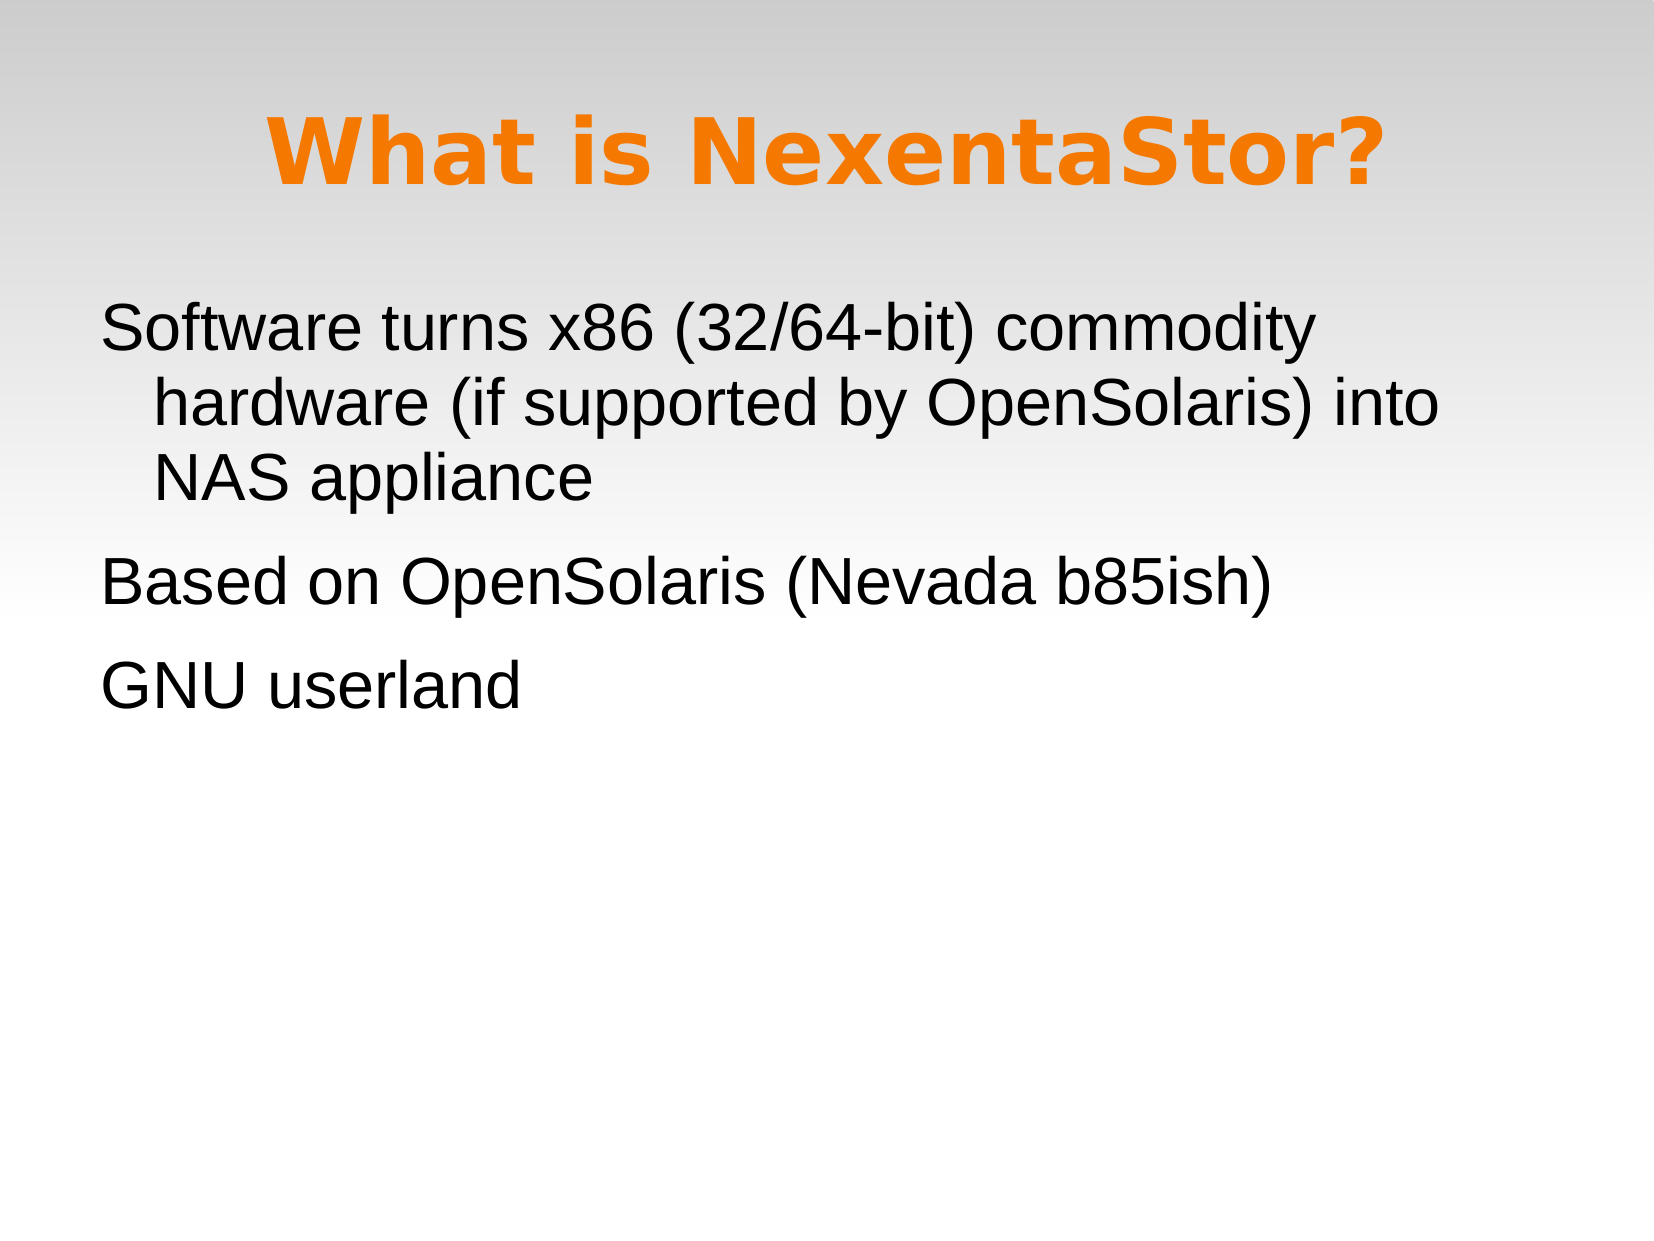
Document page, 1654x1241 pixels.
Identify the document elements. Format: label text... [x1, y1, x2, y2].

list Software turns x86 (32/64-bit) commodity hardware (if supported by OpenSolaris) into NAS appliance Based on OpenSolaris (Nevada b85ish) GNU userland [82, 290, 1571, 1109]
title What is NexentaStor? [82, 49, 1571, 257]
